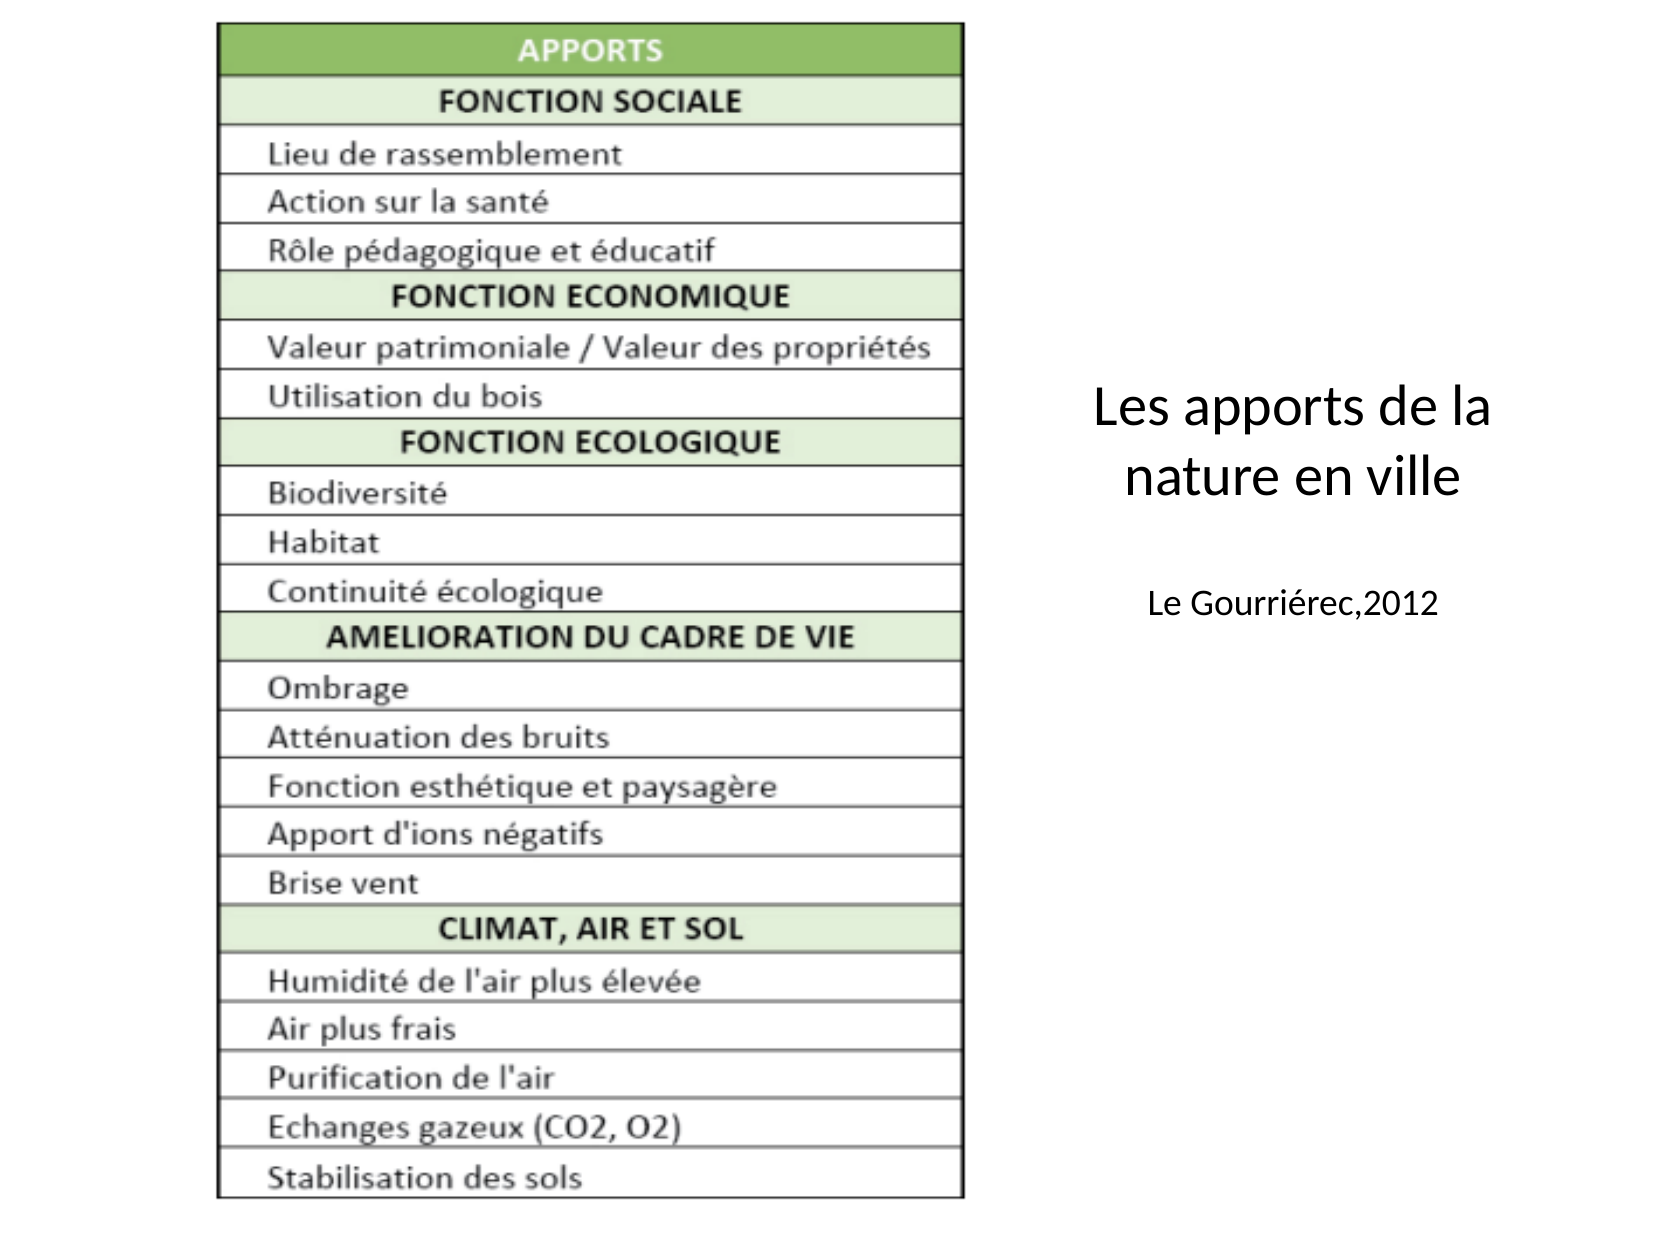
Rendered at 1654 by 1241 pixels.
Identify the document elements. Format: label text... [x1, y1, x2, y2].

picture [177, 5, 1004, 1216]
text_box Les apports de la nature en ville Le Gourriérec,2012 [1039, 360, 1548, 630]
